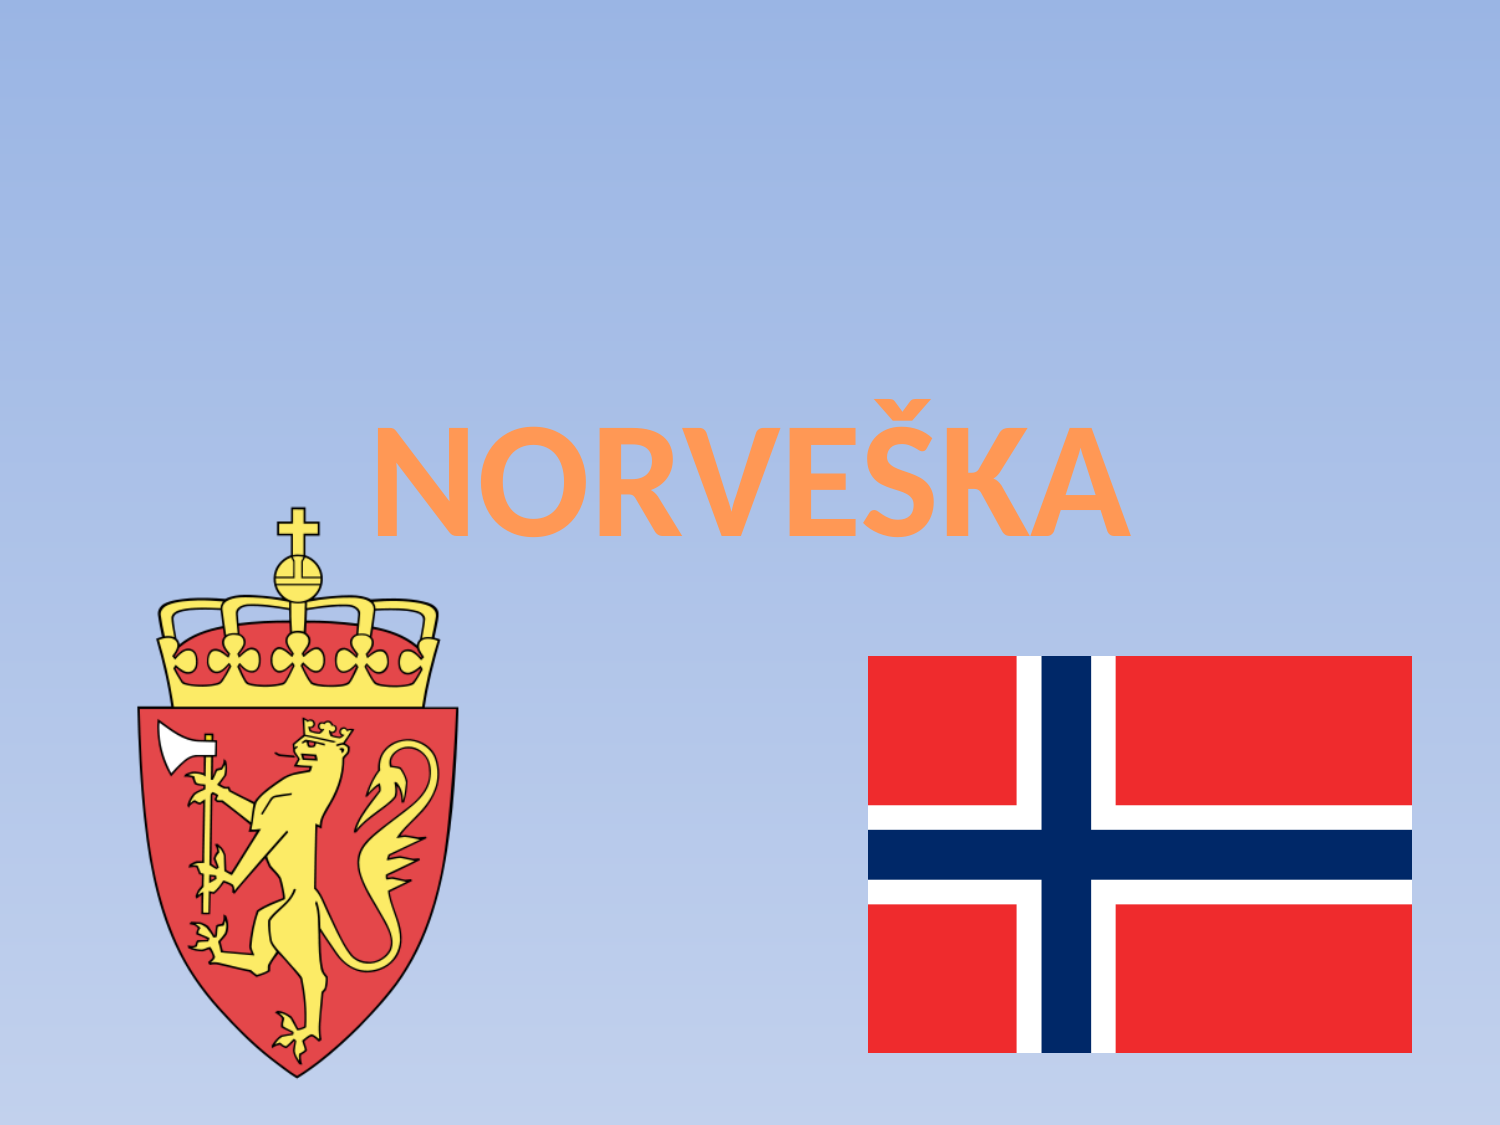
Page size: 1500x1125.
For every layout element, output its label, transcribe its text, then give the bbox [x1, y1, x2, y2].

picture [868, 656, 1412, 1053]
picture [135, 503, 461, 1083]
title NORVEŠKA [112, 349, 1388, 591]
